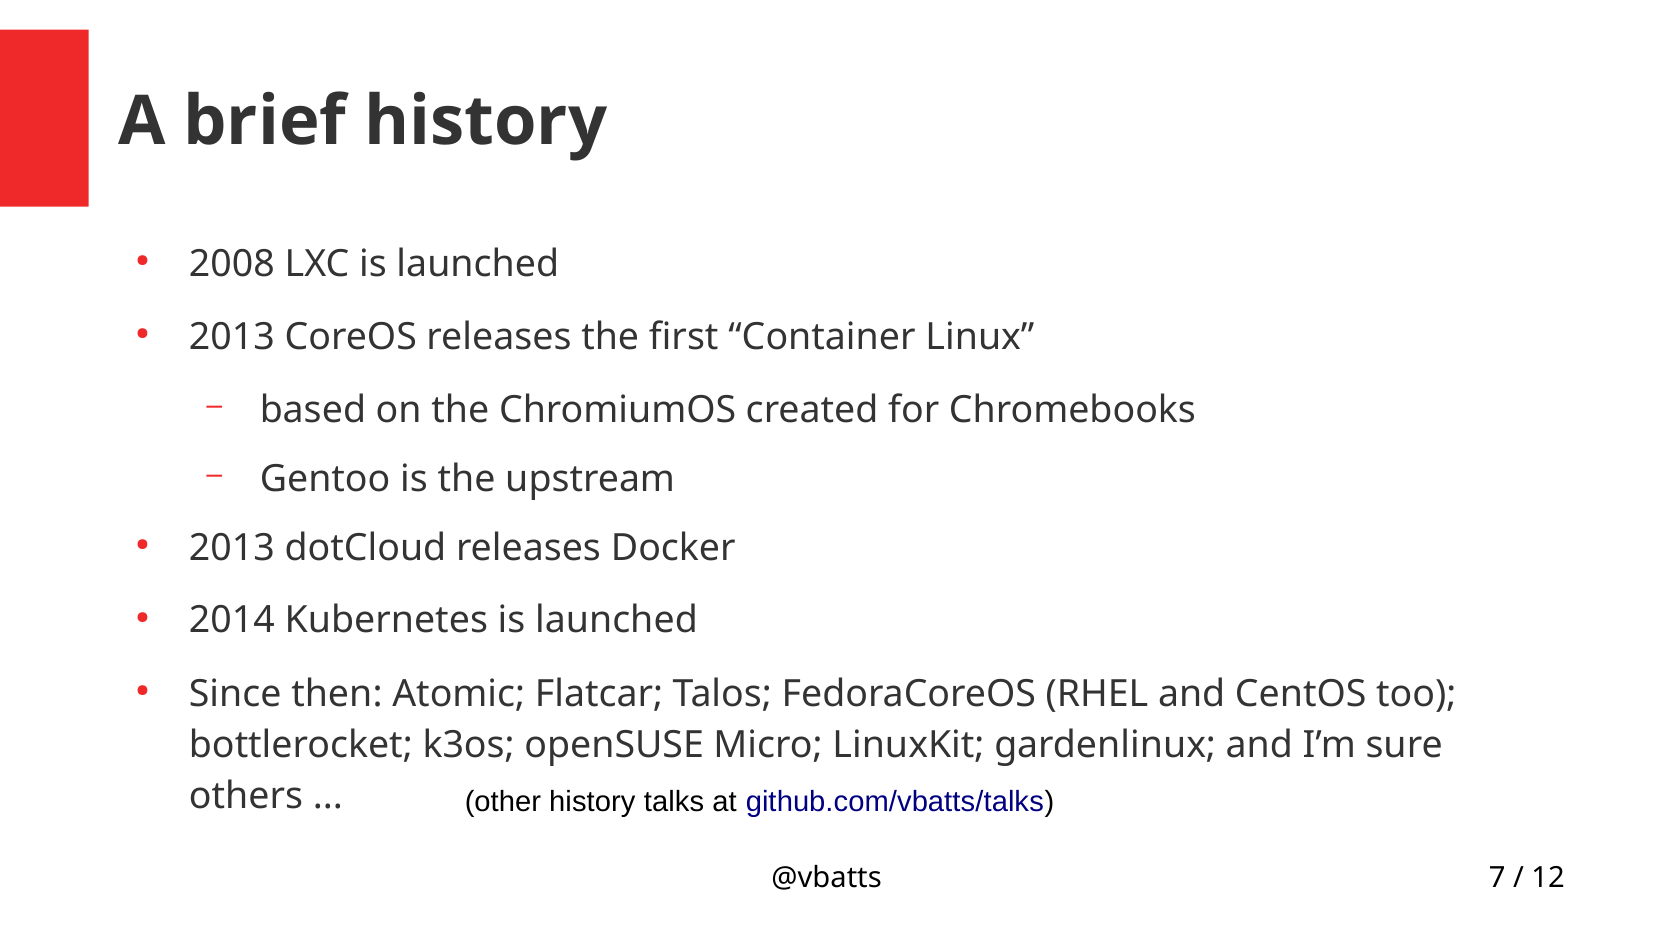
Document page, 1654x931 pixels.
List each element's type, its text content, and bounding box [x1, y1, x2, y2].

list 2008 LXC is launched 2013 CoreOS releases the first “Container Linux” based on the ChromiumOS created for Chromebooks Gentoo is the upstream 2013 dotCloud releases Docker 2014 Kubernetes is launched Since then: Atomic; Flatcar; Talos; FedoraCoreOS (RHEL and CentOS too); bottlerocket; k3os; openSUSE Micro; LinuxKit; gardenlinux; and I’m sure others ... [118, 236, 1595, 798]
text_box (other history talks at github.com/vbatts/talks) [450, 777, 1070, 826]
title A brief history [118, 29, 1595, 207]
